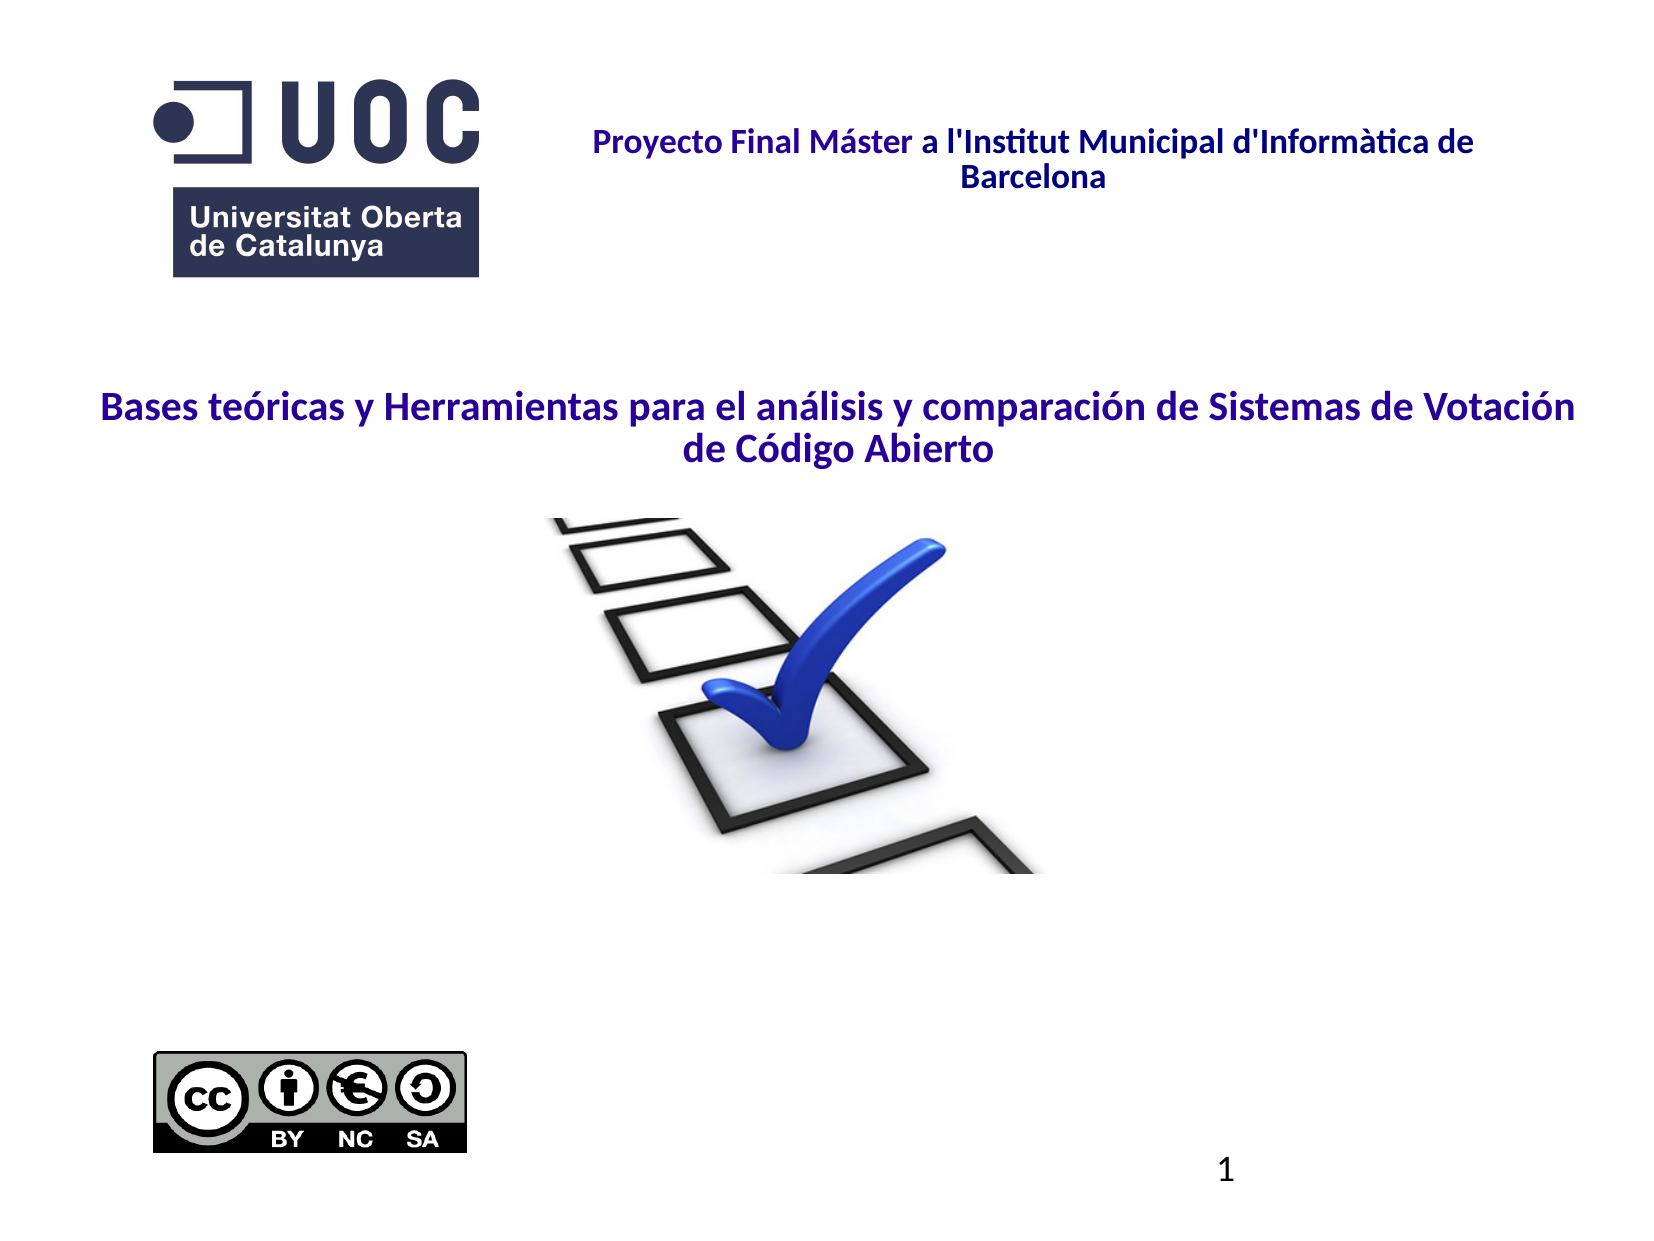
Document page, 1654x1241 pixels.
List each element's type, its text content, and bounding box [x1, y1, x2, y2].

picture [519, 518, 1113, 875]
picture [82, 23, 550, 367]
title Bases teóricas y Herramientas para el análisis y comparación de Sistemas de Votación de Código Abierto [94, 375, 1583, 529]
text_box <número> [1201, 1136, 1588, 1203]
title Proyecto Final Máster a l'Institut Municipal d'Informàtica de Barcelona [555, 88, 1512, 237]
picture [153, 1051, 467, 1153]
